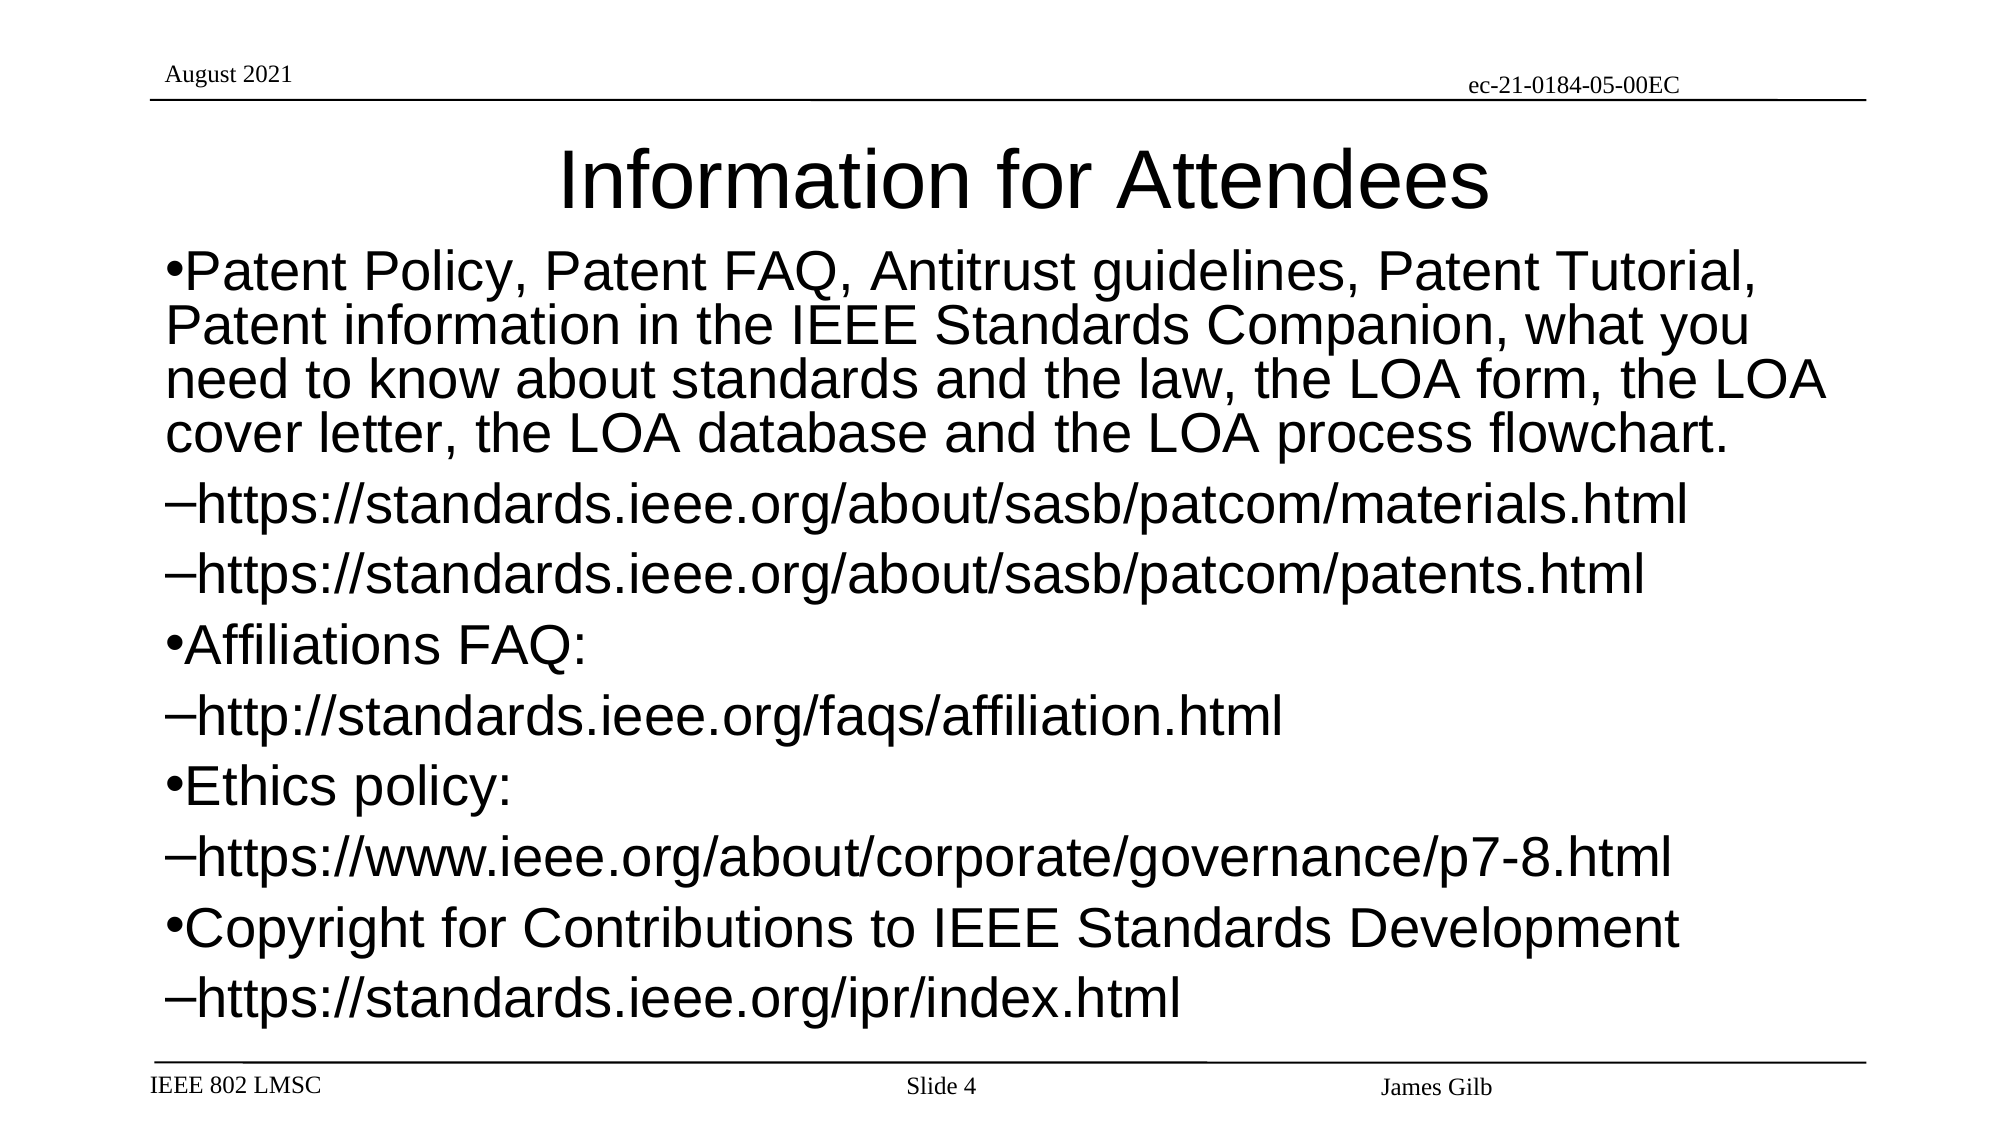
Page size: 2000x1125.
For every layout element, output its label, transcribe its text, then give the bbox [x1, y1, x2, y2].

title Information for Attendees [149, 112, 1900, 238]
list Patent Policy, Patent FAQ, Antitrust guidelines, Patent Tutorial, Patent information in the IEEE Standards Companion, what you need to know about standards and the law, the LOA form, the LOA cover letter, the LOA database and the LOA process flowchart. https://standards.ieee.org/about/sasb/patcom/materials.html https://standards.ieee.org/about/sasb/patcom/patents.html Affiliations FAQ: http://standards.ieee.org/faqs/affiliation.html Ethics policy: https://www.ieee.org/about/corporate/governance/p7-8.html Copyright for Contributions to IEEE Standards Development https://standards.ieee.org/ipr/index.html [149, 239, 1900, 1051]
text_box Slide [799, 1069, 1083, 1108]
